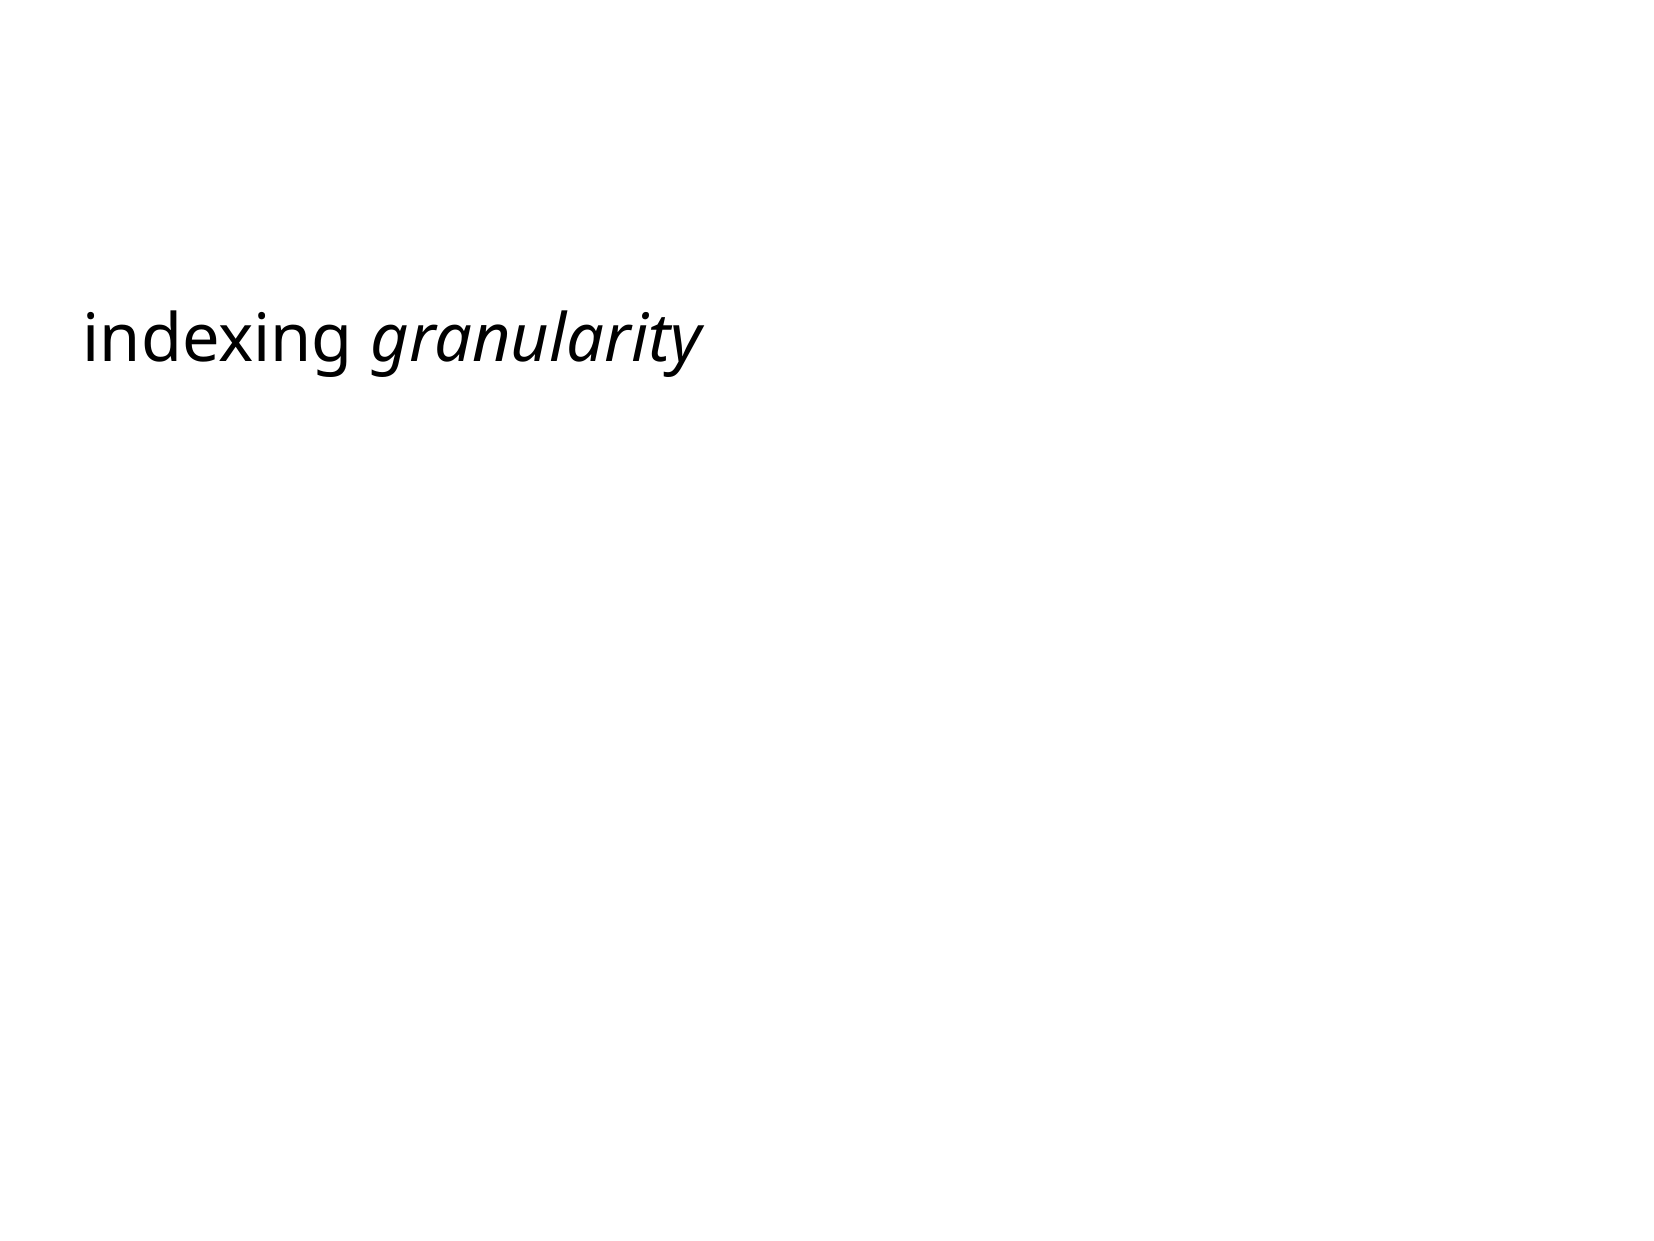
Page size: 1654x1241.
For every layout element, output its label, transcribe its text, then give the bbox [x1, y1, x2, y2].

list indexing granularity [82, 290, 1571, 1094]
